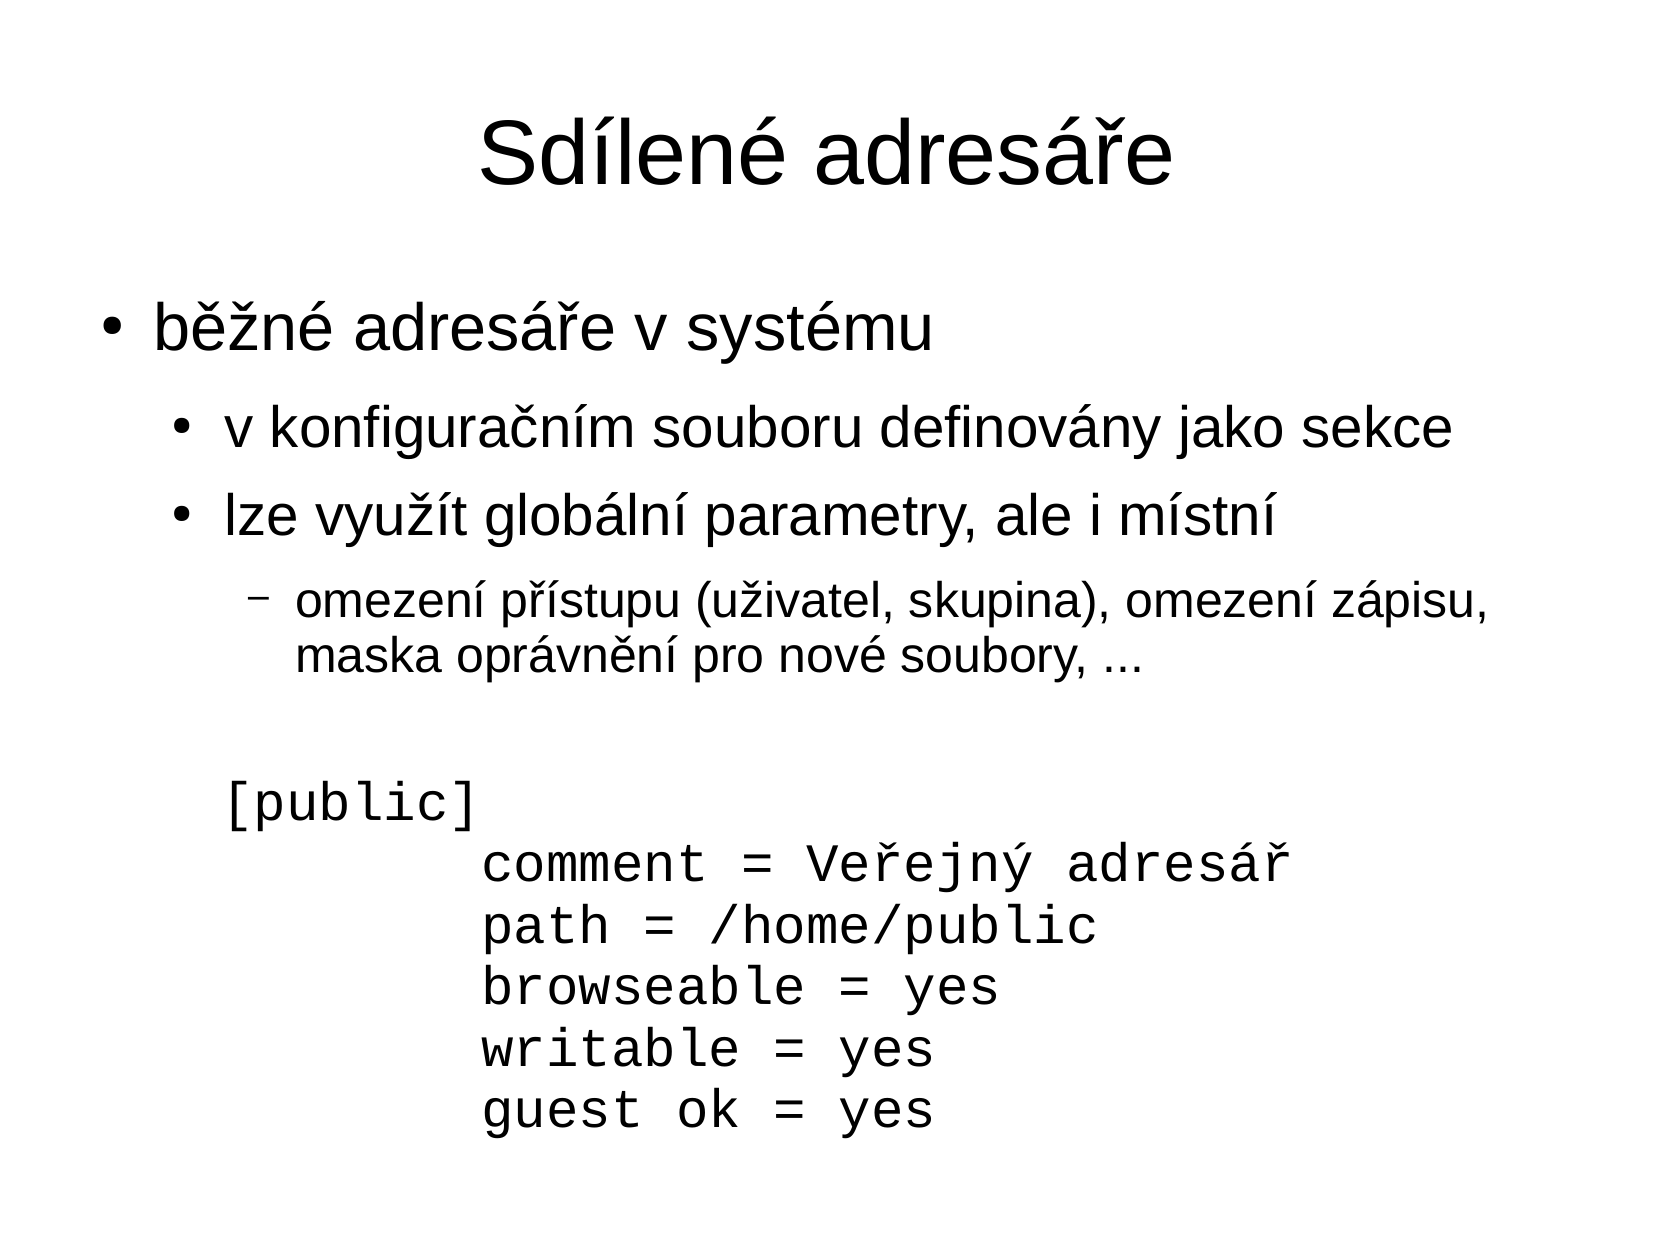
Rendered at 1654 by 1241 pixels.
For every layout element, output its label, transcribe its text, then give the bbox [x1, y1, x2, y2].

text_box [public] comment = Veřejný adresář path = /home/public browseable = yes writable = yes guest ok = yes [206, 767, 1388, 1152]
title Sdílené adresáře [82, 49, 1571, 257]
list běžné adresáře v systému v konfiguračním souboru definovány jako sekce lze využít globální parametry, ale i místní omezení přístupu (uživatel, skupina), omezení zápisu, maska oprávnění pro nové soubory, ... [82, 290, 1571, 1109]
